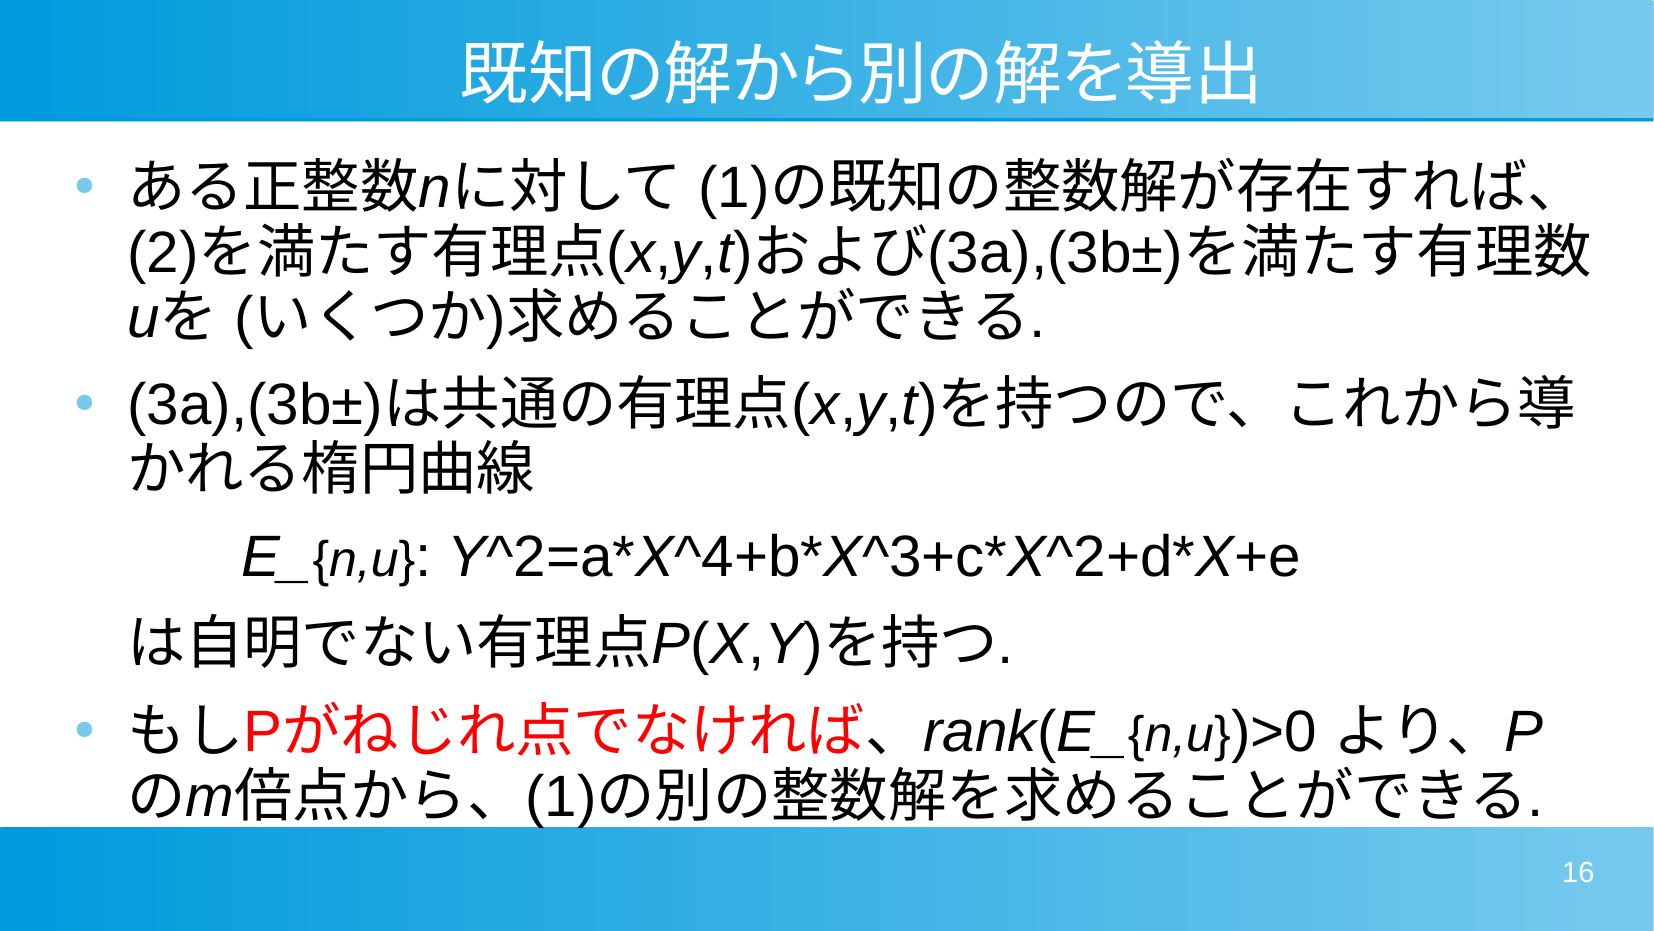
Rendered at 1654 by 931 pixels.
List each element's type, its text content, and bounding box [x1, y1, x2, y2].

title 既知の解から別の解を導出 [59, 29, 1595, 108]
list ある正整数nに対して (1)の既知の整数解が存在すれば、(2)を満たす有理点(x,y,t)および(3a),(3b±)を満たす有理数uを (いくつか)求めることができる. (3a),(3b±)は共通の有理点(x,y,t)を持つので、これから導かれる楕円曲線 E_{n,u}: Y^2=a*X^4+b*X^3+c*X^2+d*X+e は自明でない有理点P(X,Y)を持つ. もしPがねじれ点でなければ、rank(E_{n,u})>0 より、Pのm倍点から、(1)の別の整数解を求めることができる. [56, 118, 1592, 811]
